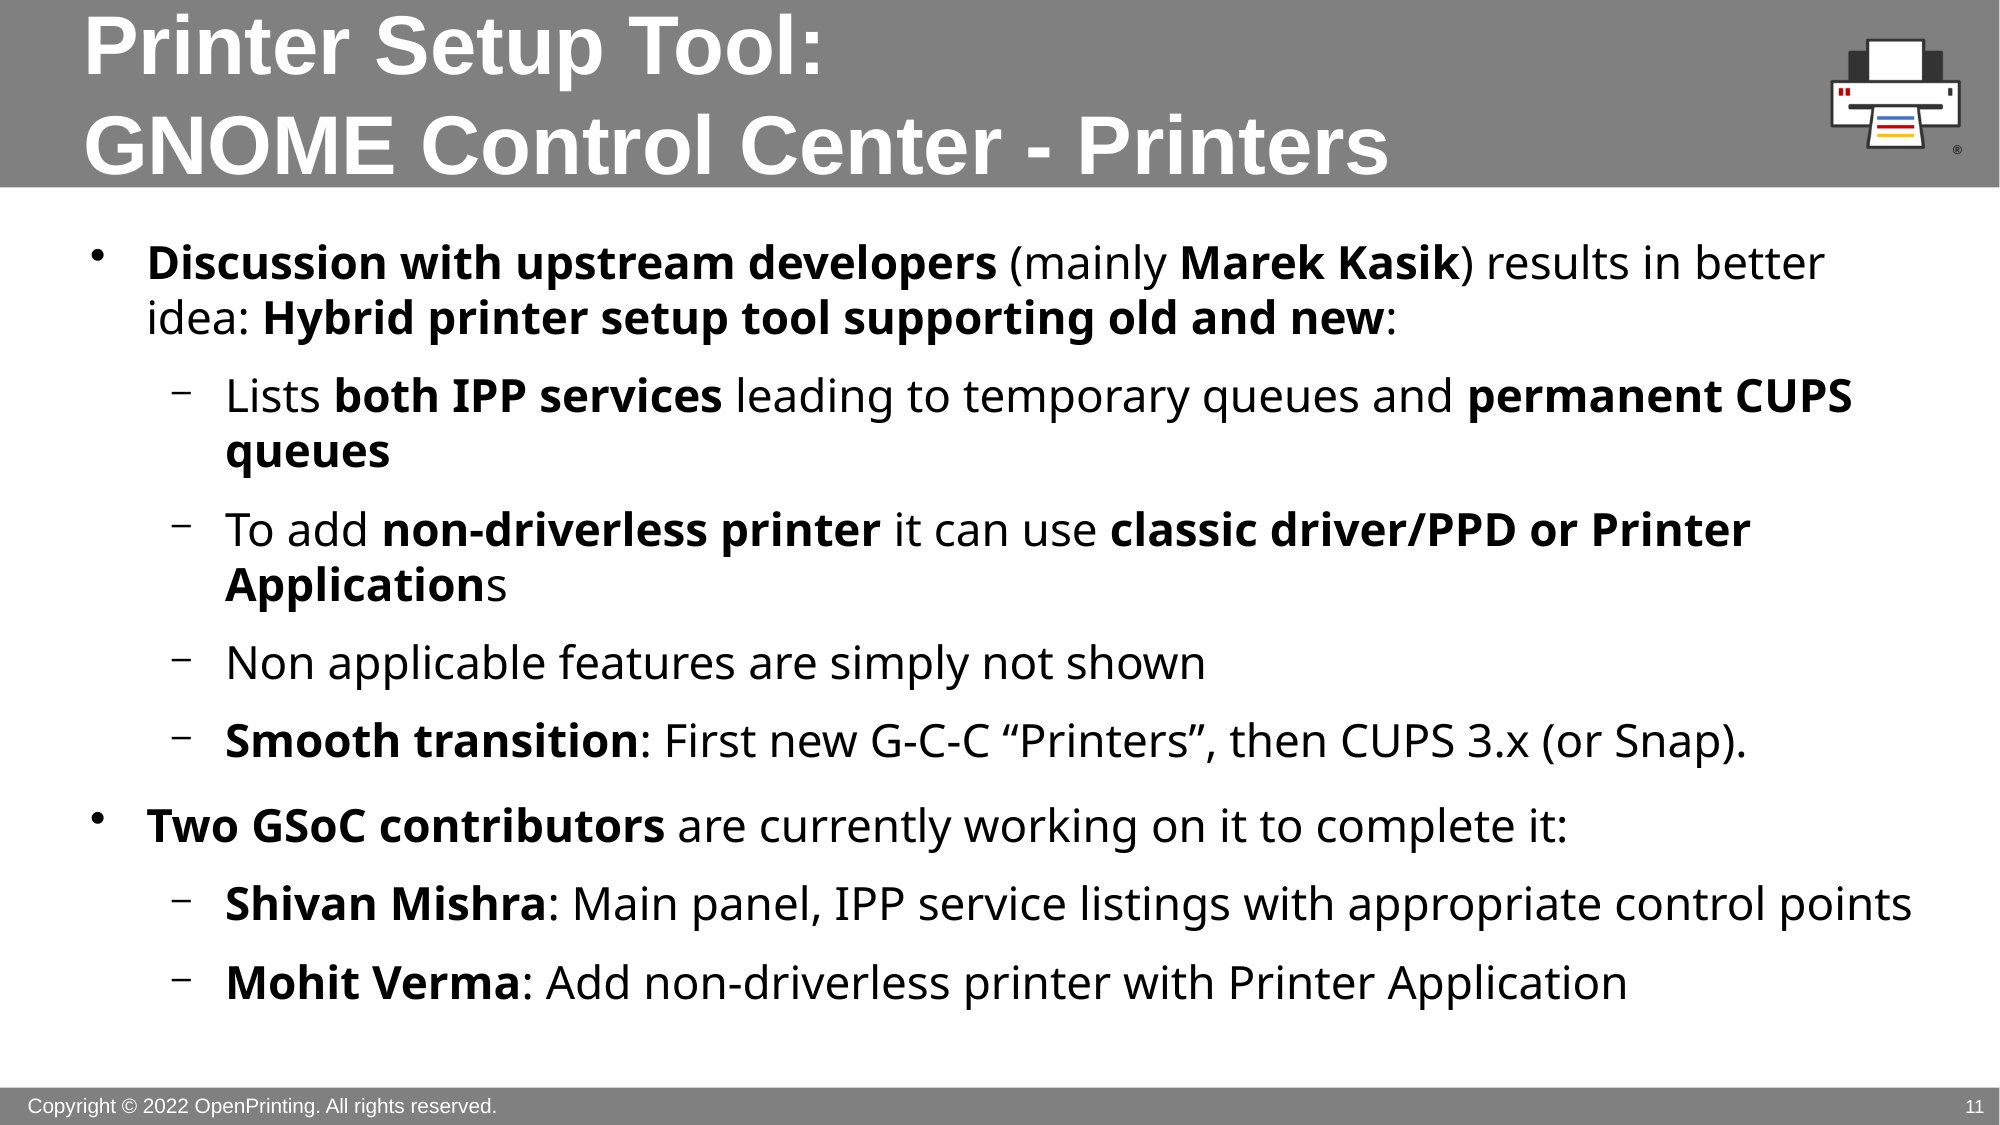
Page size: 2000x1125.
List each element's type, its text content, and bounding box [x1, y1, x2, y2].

title Printer Setup Tool: GNOME Control Center - Printers [75, 7, 1786, 175]
list Discussion with upstream developers (mainly Marek Kasik) results in better idea: Hybrid printer setup tool supporting old and new: Lists both IPP services leading to temporary queues and permanent CUPS queues To add non-driverless printer it can use classic driver/PPD or Printer Applications Non applicable features are simply not shown Smooth transition: First new G-C-C “Printers”, then CUPS 3.x (or Snap). Two GSoC contributors are currently working on it to complete it: Shivan Mishra: Main panel, IPP service listings with appropriate control points Mohit Verma: Add non-driverless printer with Printer Application [75, 224, 1936, 1067]
picture [1825, 33, 1966, 154]
